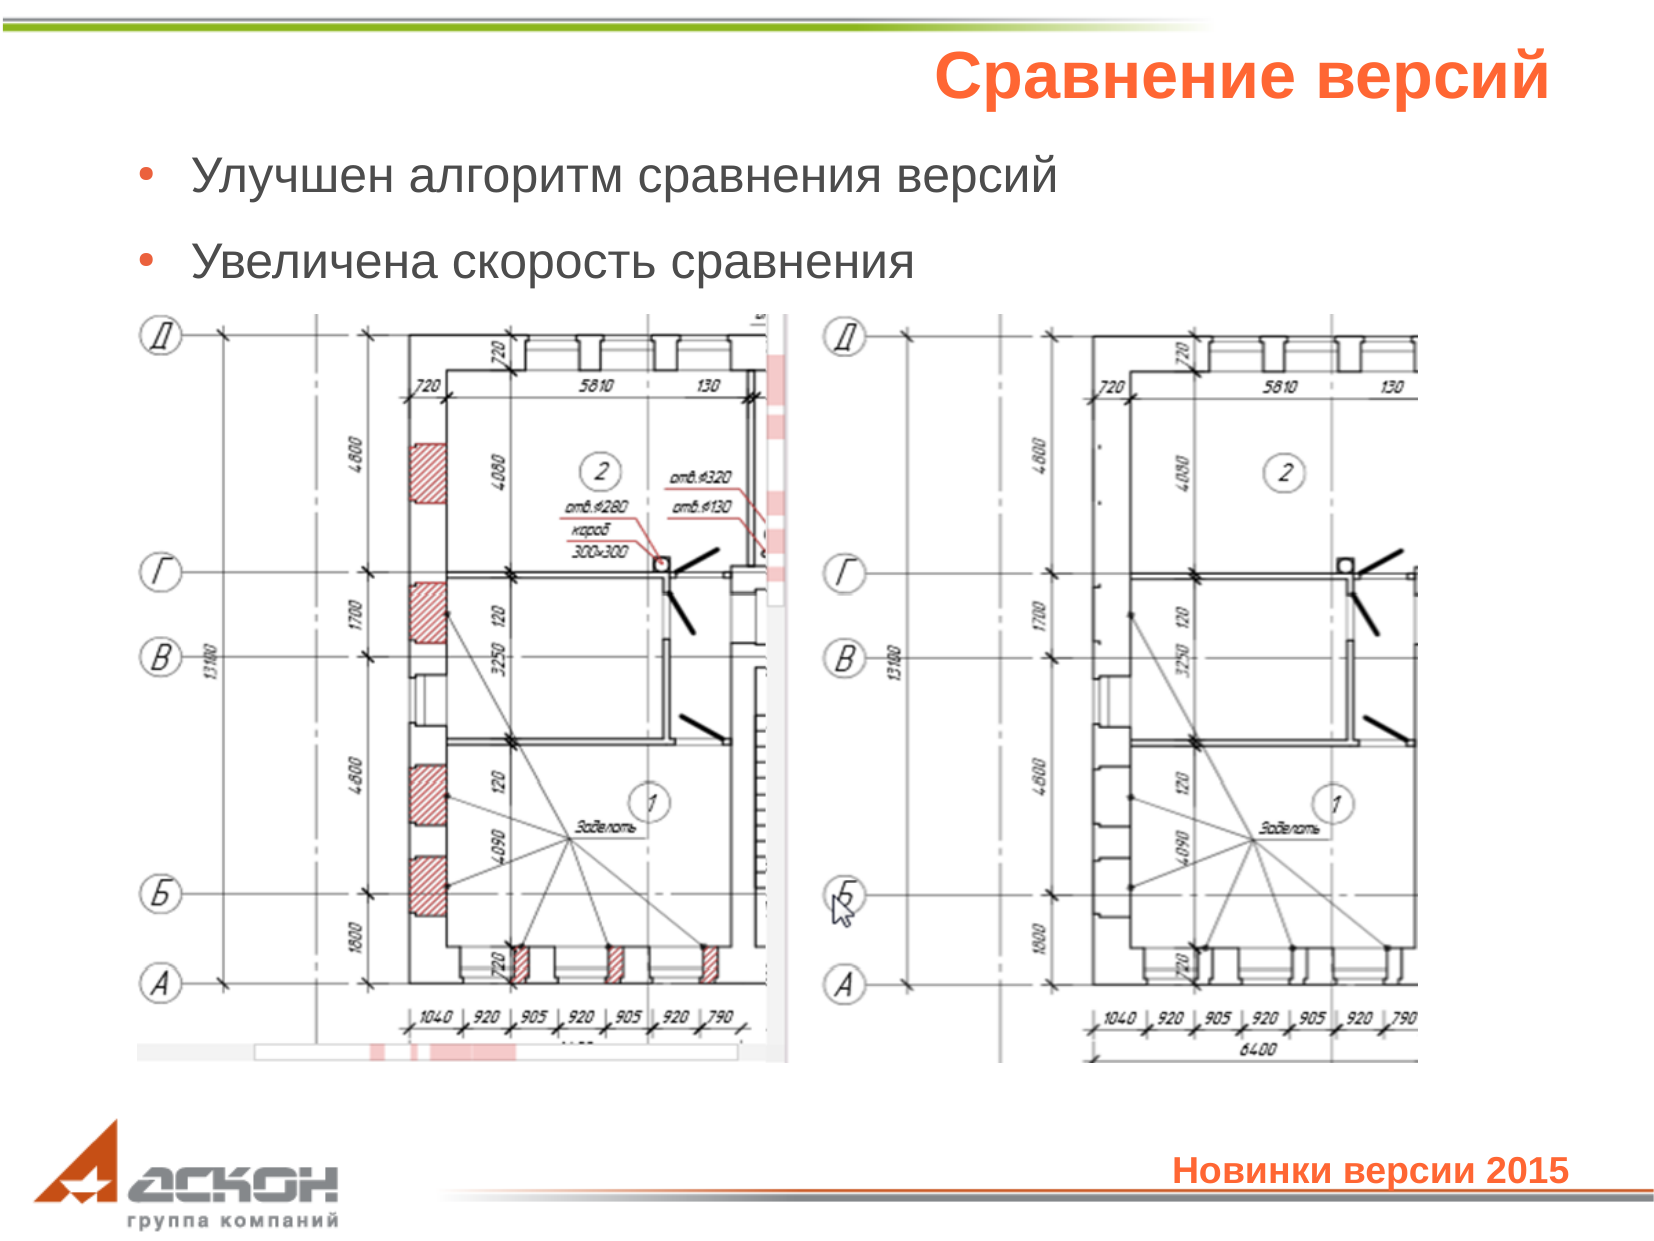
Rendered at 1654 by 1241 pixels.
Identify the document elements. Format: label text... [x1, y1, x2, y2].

title Сравнение версий [82, 25, 1571, 125]
list Улучшен алгоритм сравнения версий Увеличена скорость сравнения [88, 147, 1577, 967]
picture [2, 0, 1654, 1241]
